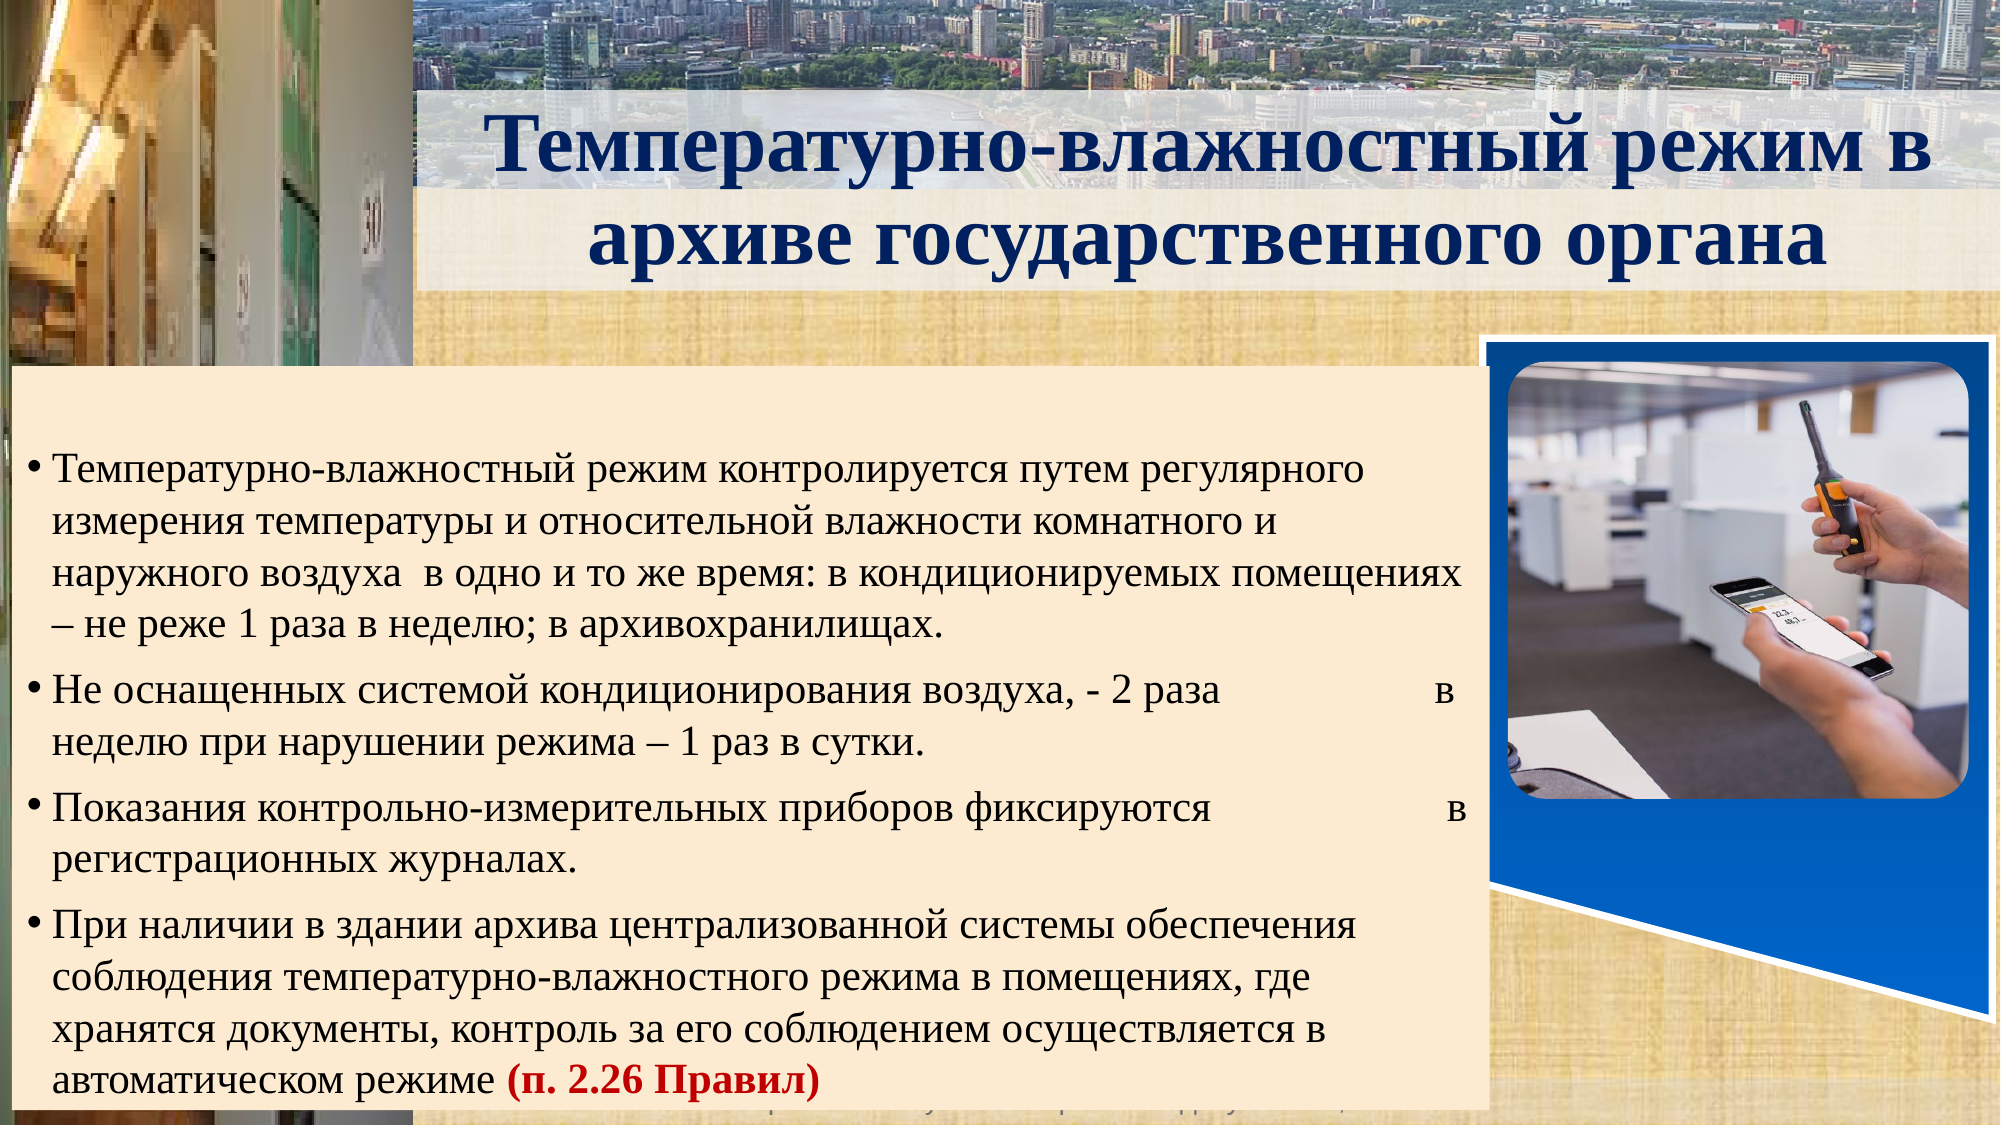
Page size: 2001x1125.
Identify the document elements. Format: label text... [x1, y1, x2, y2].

list Температурно-влажностный режим контролируется путем регулярного измерения температуры и относительной влажности комнатного и наружного воздуха в одно и то же время: в кондиционируемых помещениях – не реже 1 раза в неделю; в архивохранилищах. Не оснащенных системой кондиционирования воздуха, - 2 раза в неделю при нарушении режима – 1 раз в сутки. Показания контрольно-измерительных приборов фиксируются в регистрационных журналах. При наличии в здании архива централизованной системы обеспечения соблюдения температурно-влажностного режима в помещениях, где хранятся документы, контроль за его соблюдением осуществляется в автоматическом режиме (п. 2.26 Правил) [11, 366, 1490, 1111]
text_box Резкие колебания (сезонные и в течении одних суток) температуры (+/- 5 С) и относительной влажности воздуха (+/- 10%) не допускаются. [1013, 0, 1320, 90]
title Температурно-влажностный режим в архиве государственного органа [417, 90, 2000, 291]
text_box [1507, 361, 1969, 799]
picture [0, 0, 2001, 1125]
